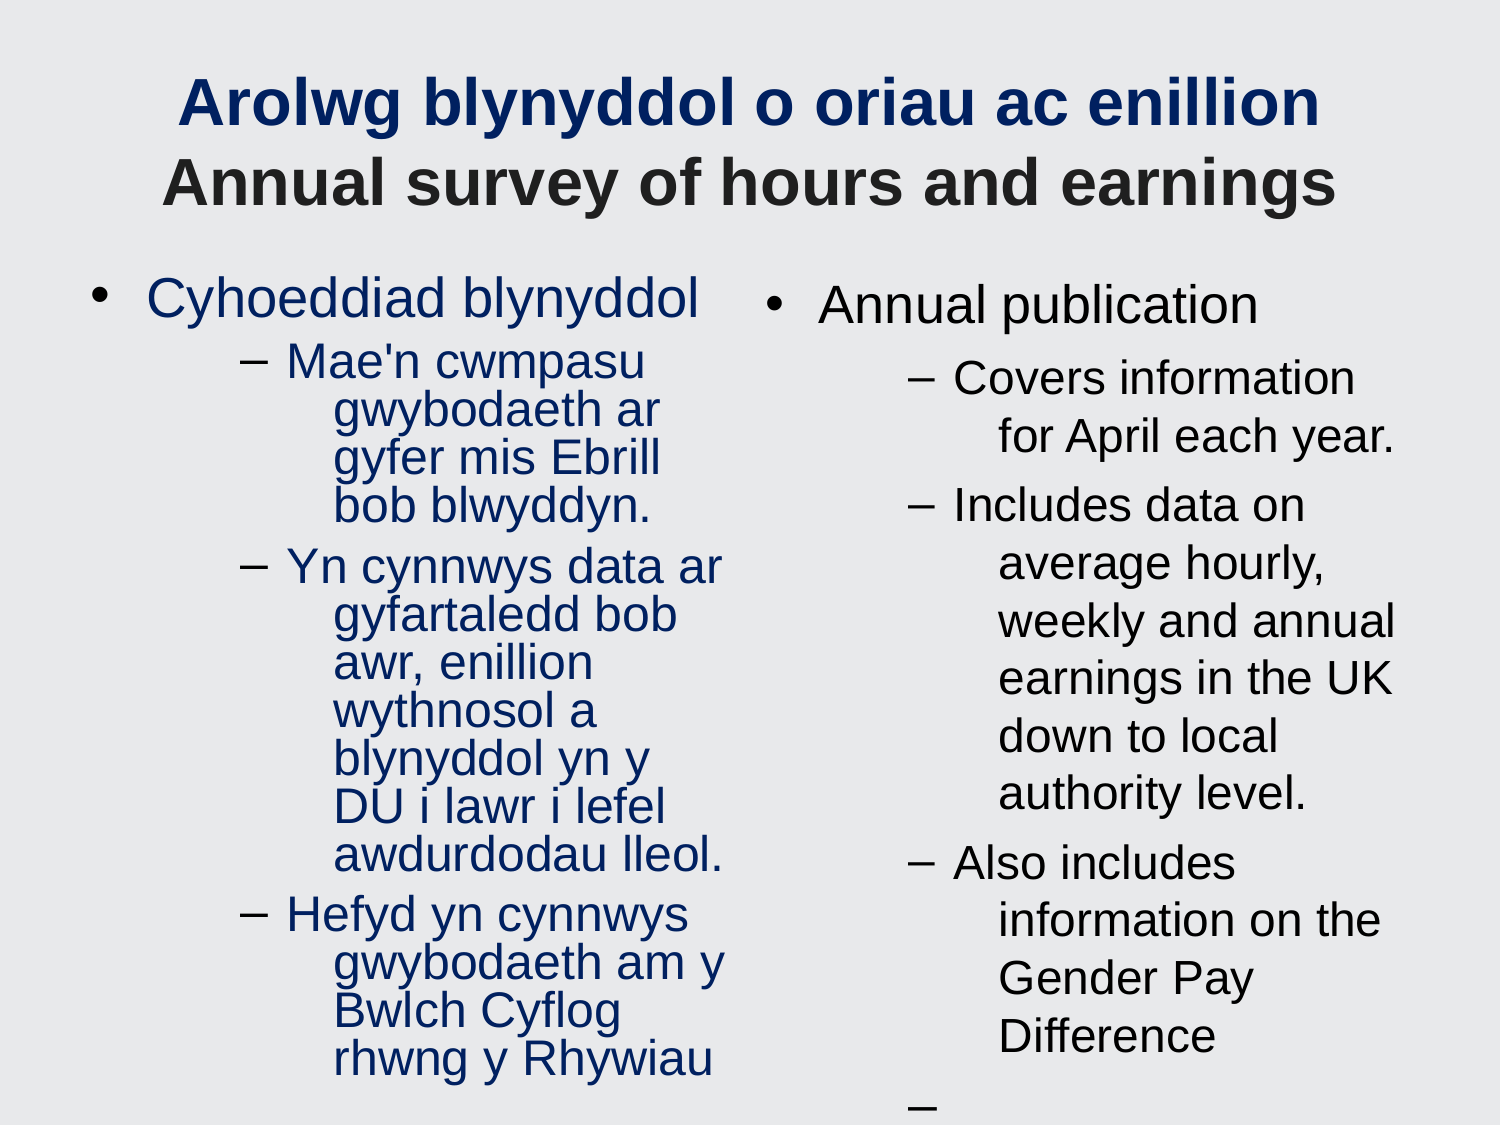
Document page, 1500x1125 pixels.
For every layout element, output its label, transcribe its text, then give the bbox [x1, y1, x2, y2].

text_box Cyhoeddiad blynyddol Mae'n cwmpasu gwybodaeth ar gyfer mis Ebrill bob blwyddyn. Yn cynnwys data ar gyfartaledd bob awr, enillion wythnosol a blynyddol yn y DU i lawr i lefel awdurdodau lleol. Hefyd yn cynnwys gwybodaeth am y Bwlch Cyflog rhwng y Rhywiau [75, 266, 751, 1125]
title Arolwg blynyddol o oriau ac enillion Annual survey of hours and earnings [75, 45, 1426, 233]
list Annual publication Covers information for April each year. Includes data on average hourly, weekly and annual earnings in the UK down to local authority level. Also includes information on the Gender Pay Difference [750, 262, 1426, 1080]
